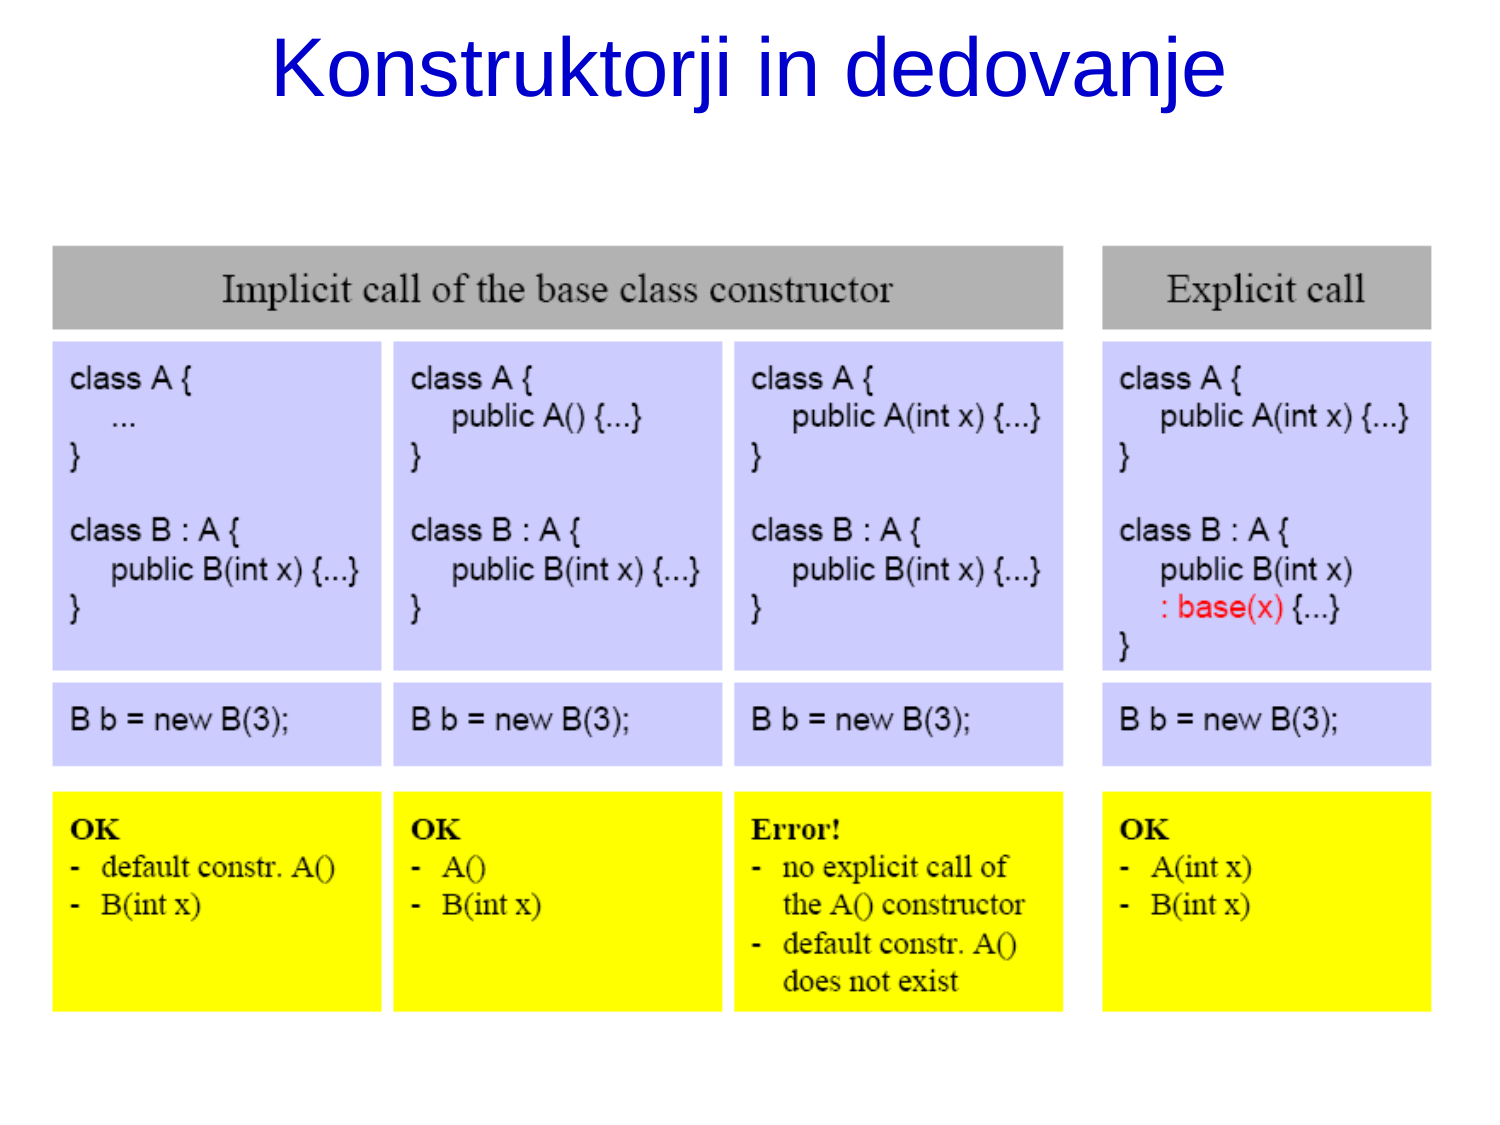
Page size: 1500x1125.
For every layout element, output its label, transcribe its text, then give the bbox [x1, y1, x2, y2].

picture [41, 236, 1447, 1024]
title Konstruktorji in dedovanje [112, 0, 1388, 126]
